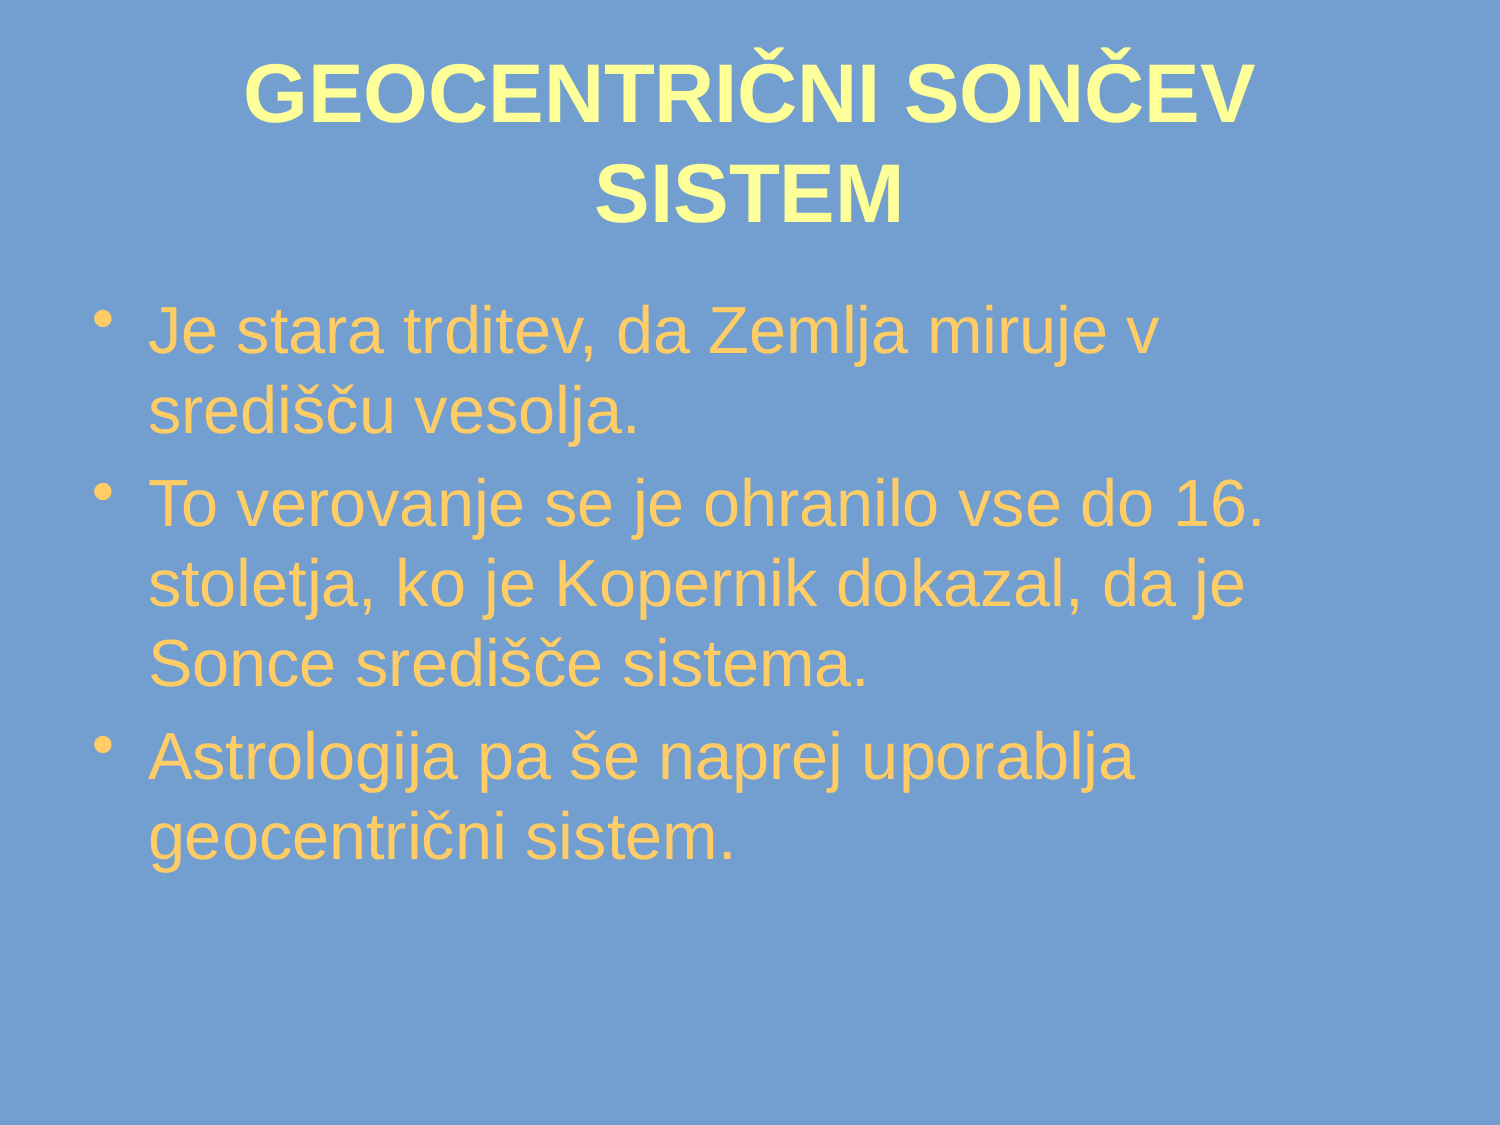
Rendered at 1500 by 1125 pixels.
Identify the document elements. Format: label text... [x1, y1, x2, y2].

list Je stara trditev, da Zemlja miruje v središču vesolja. To verovanje se je ohranilo vse do 16. stoletja, ko je Kopernik dokazal, da je Sonce središče sistema. Astrologija pa še naprej uporablja geocentrični sistem. [76, 278, 1427, 1022]
title GEOCENTRIČNI SONČEV SISTEM [75, 45, 1425, 233]
